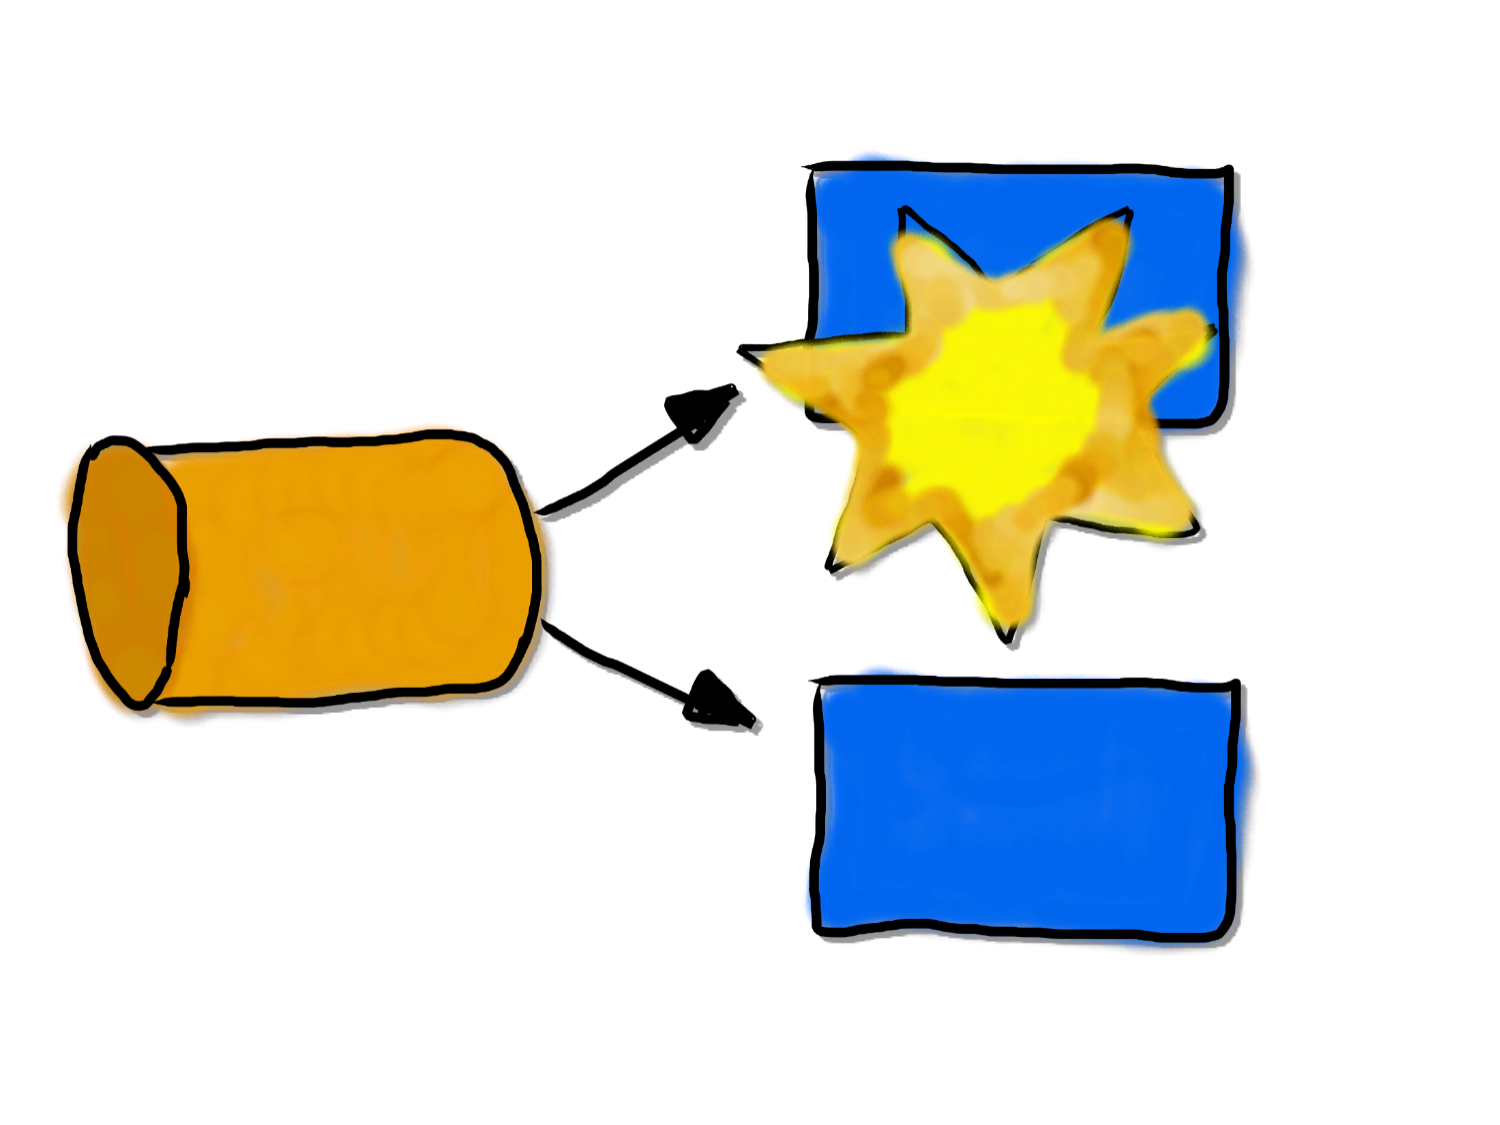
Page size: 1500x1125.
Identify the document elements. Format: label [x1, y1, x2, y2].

picture [0, 104, 1500, 1021]
